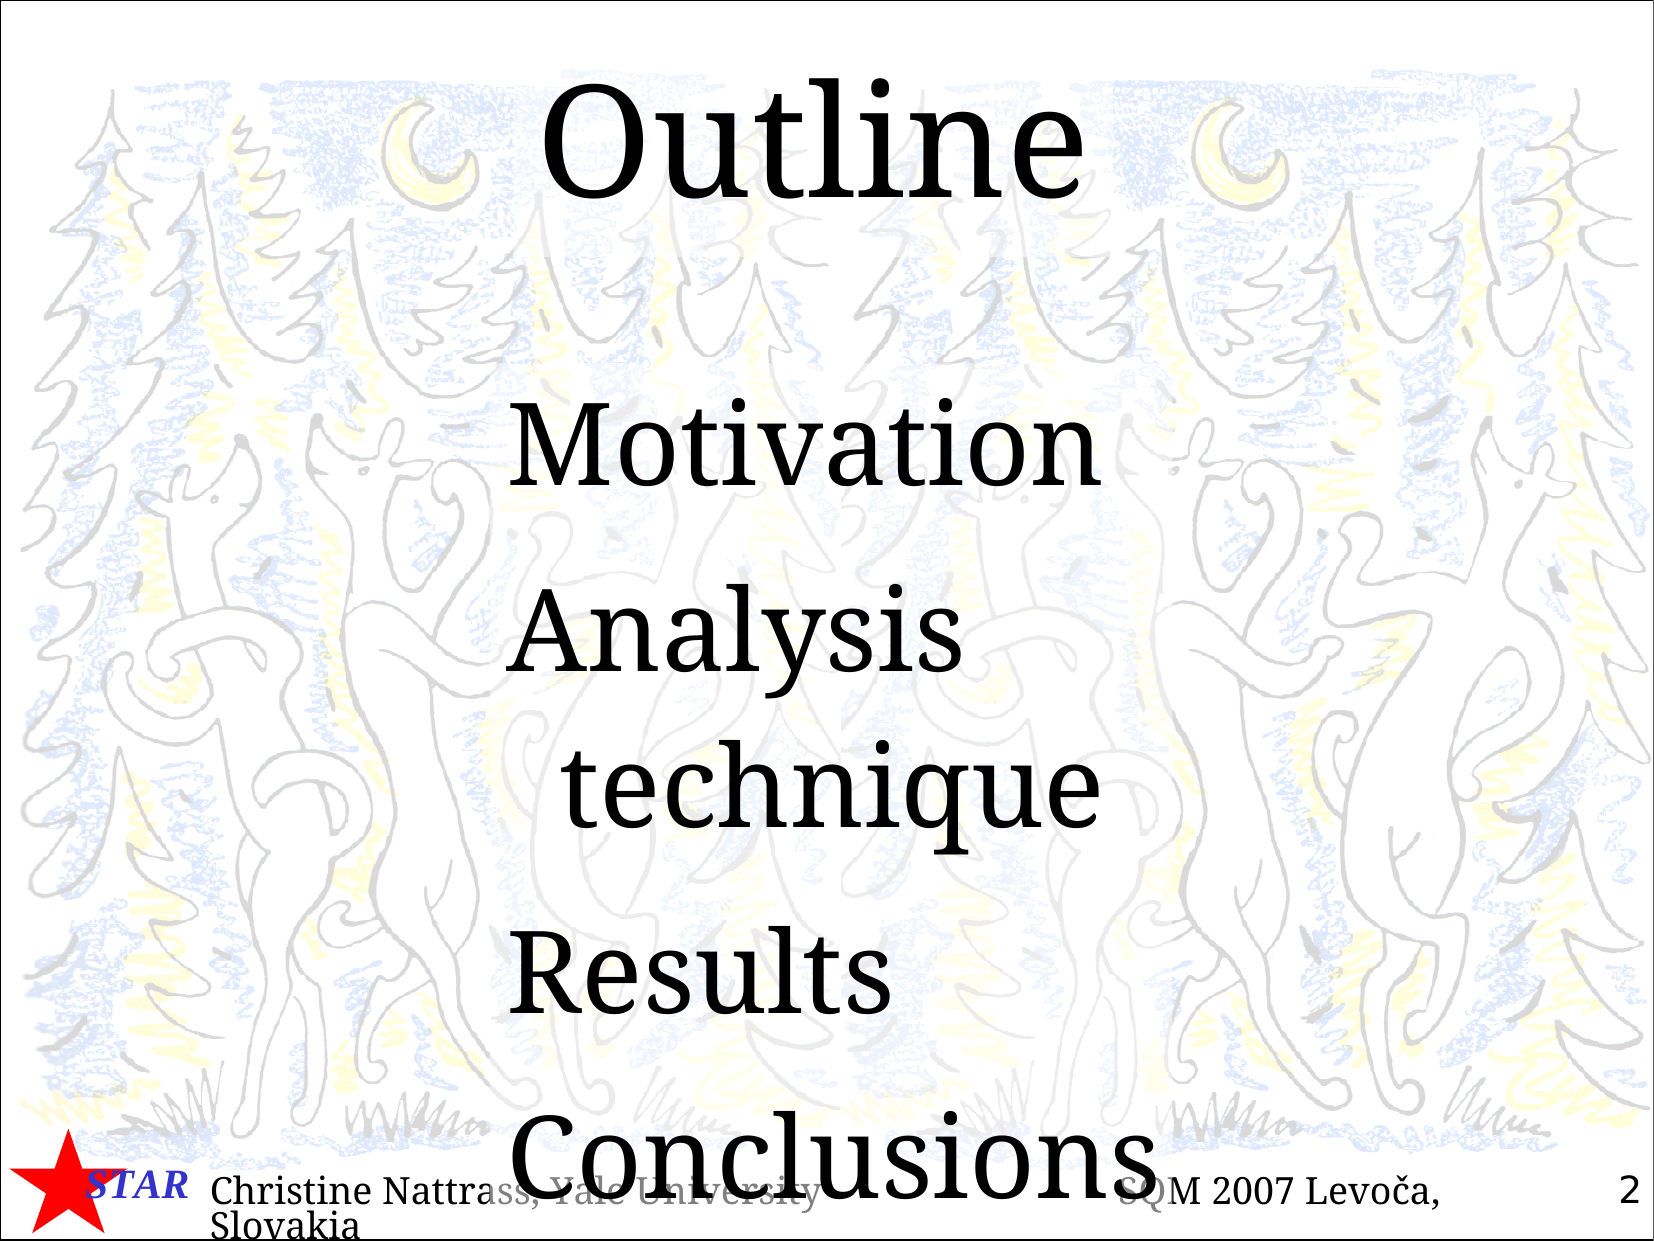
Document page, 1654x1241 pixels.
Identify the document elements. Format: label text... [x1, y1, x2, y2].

title Outline [513, 49, 1114, 257]
list Motivation Analysis technique Results Conclusions [489, 363, 1173, 1139]
